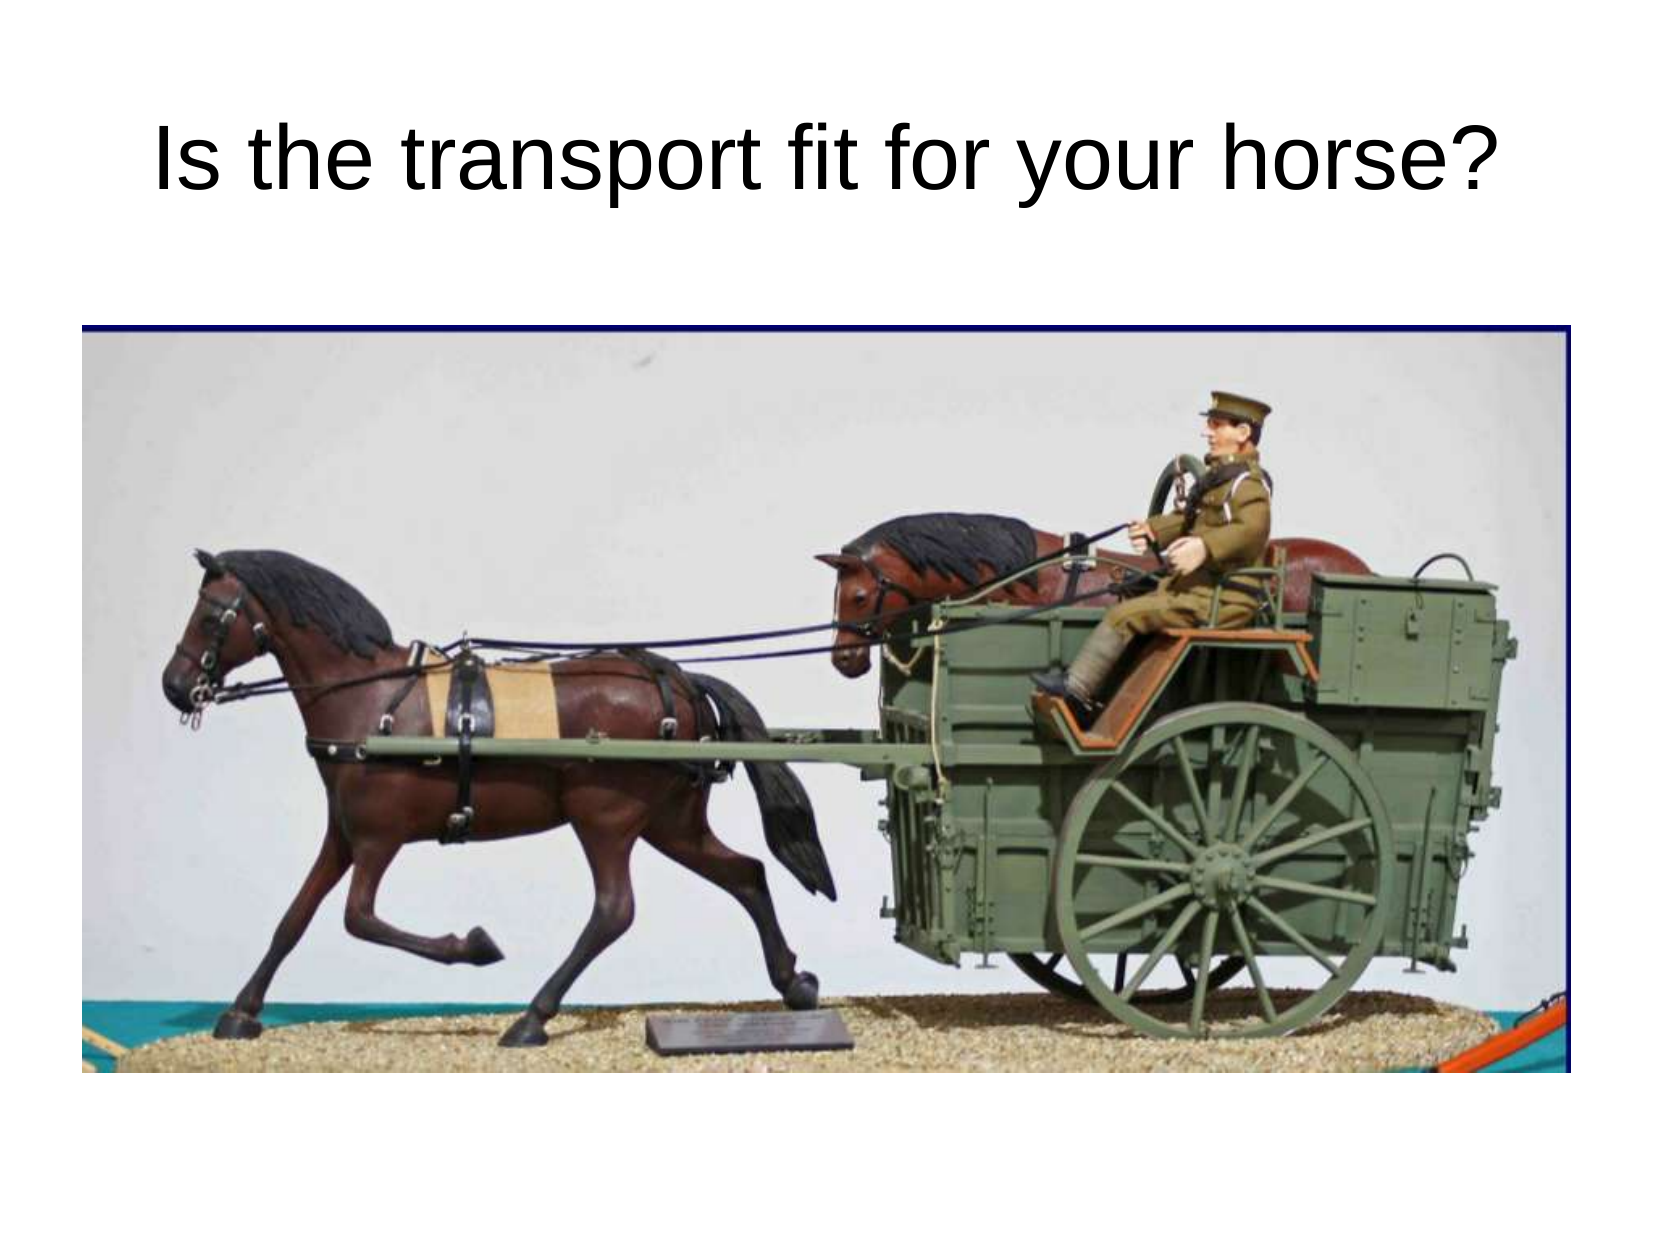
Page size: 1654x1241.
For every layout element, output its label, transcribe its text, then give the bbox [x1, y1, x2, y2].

picture [82, 325, 1571, 1073]
title Is the transport fit for your horse? [82, 49, 1571, 257]
